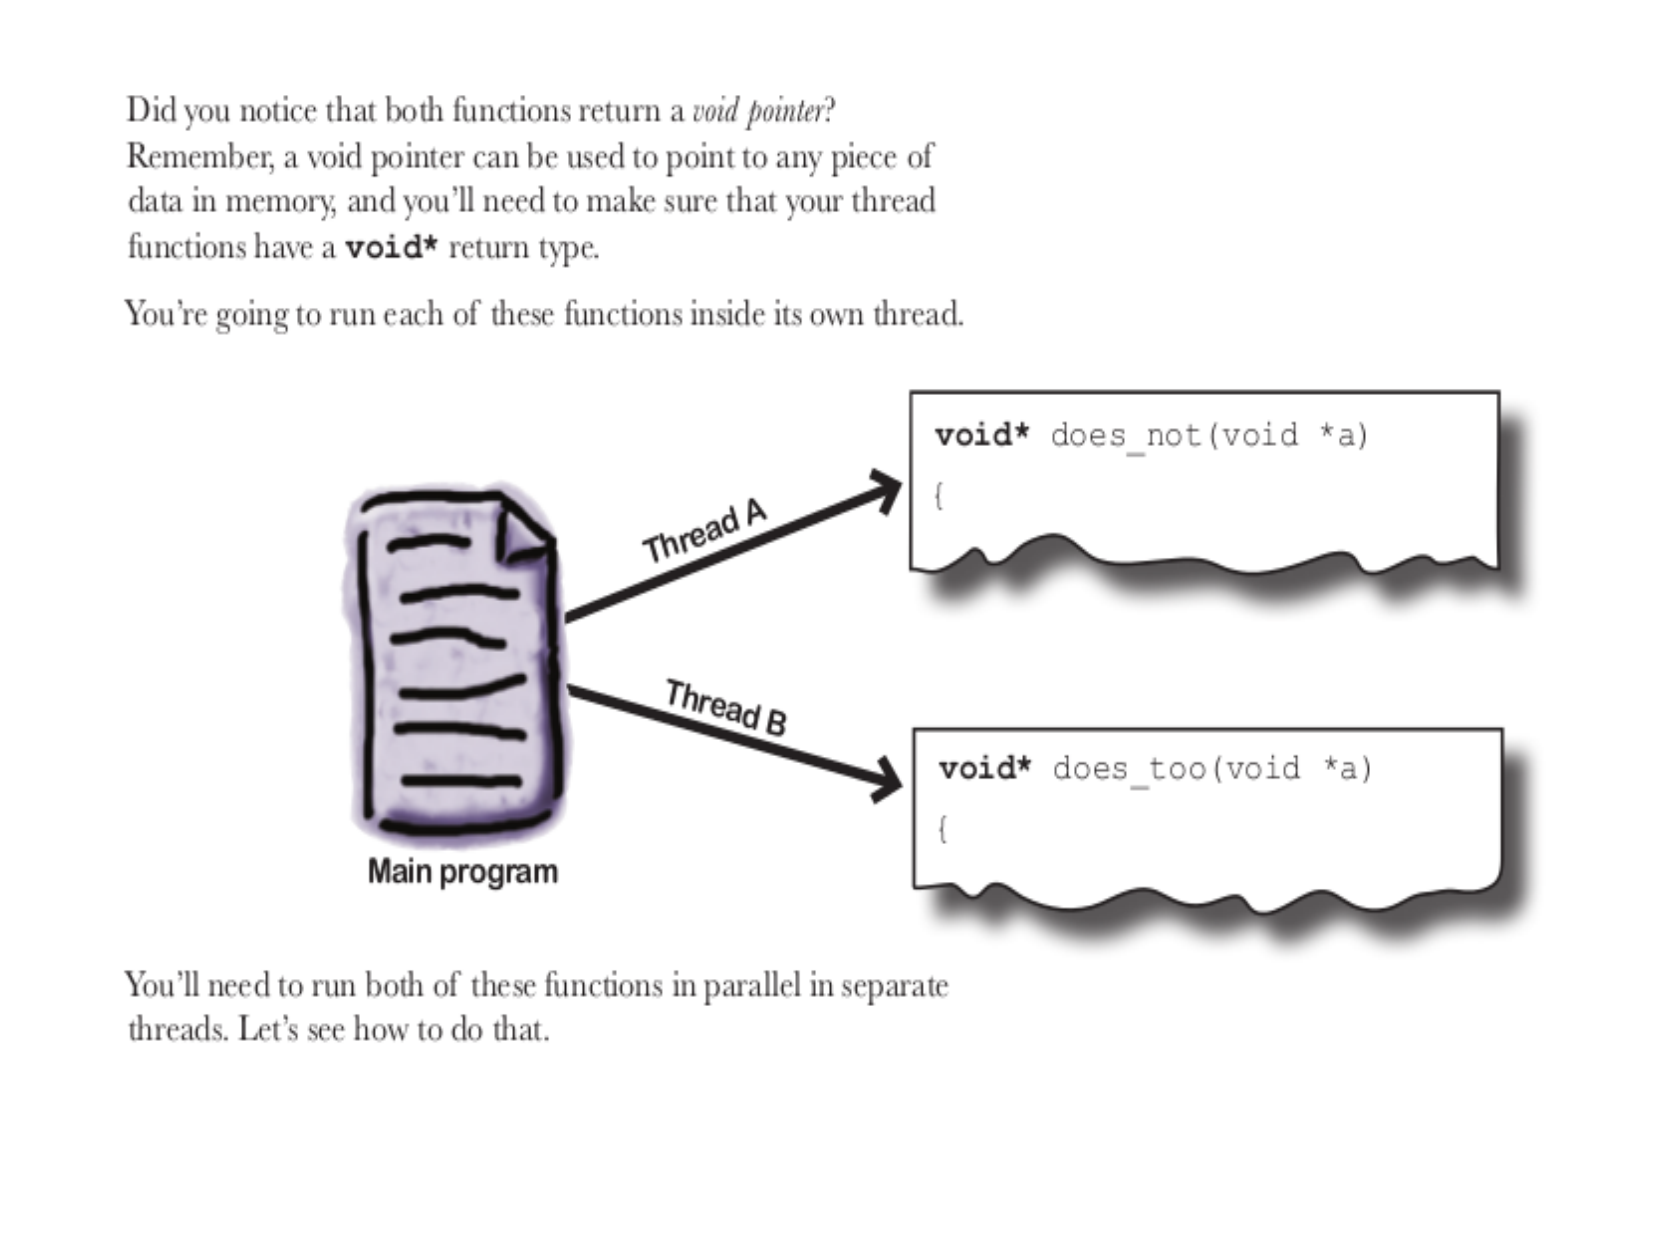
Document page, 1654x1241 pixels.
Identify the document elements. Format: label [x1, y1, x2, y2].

picture [59, 94, 1583, 1087]
